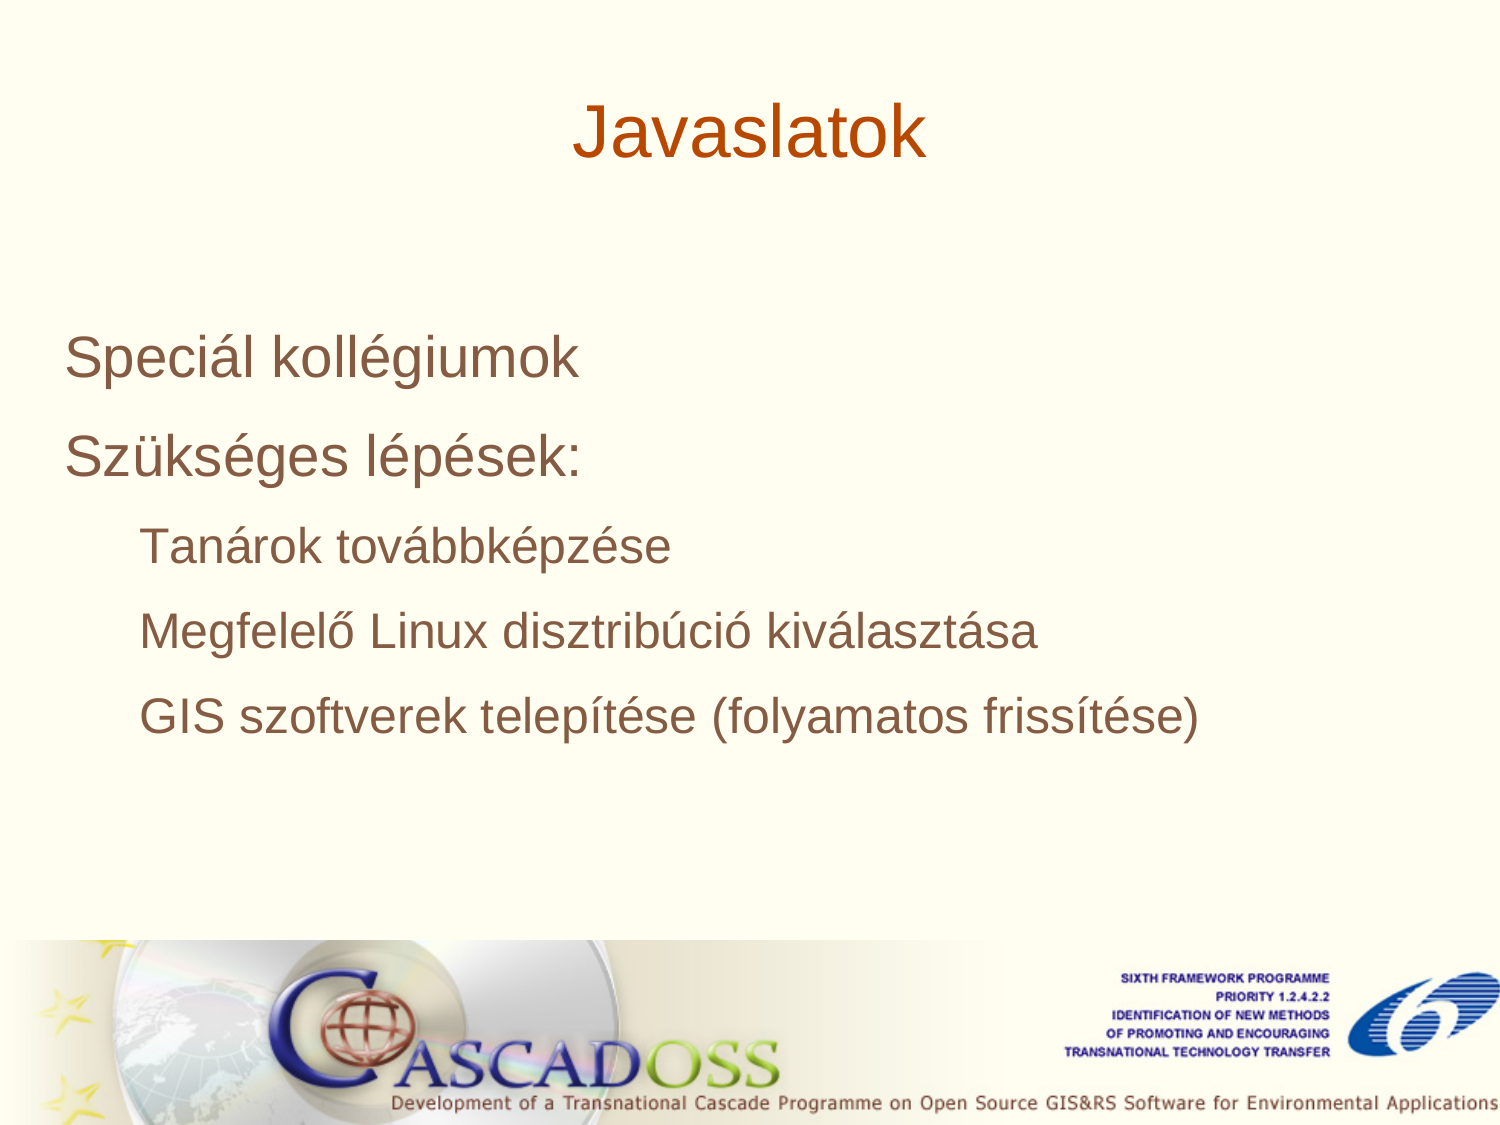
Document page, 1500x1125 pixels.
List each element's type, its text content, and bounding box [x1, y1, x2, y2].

picture [0, 940, 1500, 1125]
title Javaslatok [49, 37, 1451, 225]
list Speciál kollégiumok Szükséges lépések: Tanárok továbbképzése Megfelelő Linux disztribúció kiválasztása GIS szoftverek telepítése (folyamatos frissítése) [49, 297, 1451, 894]
